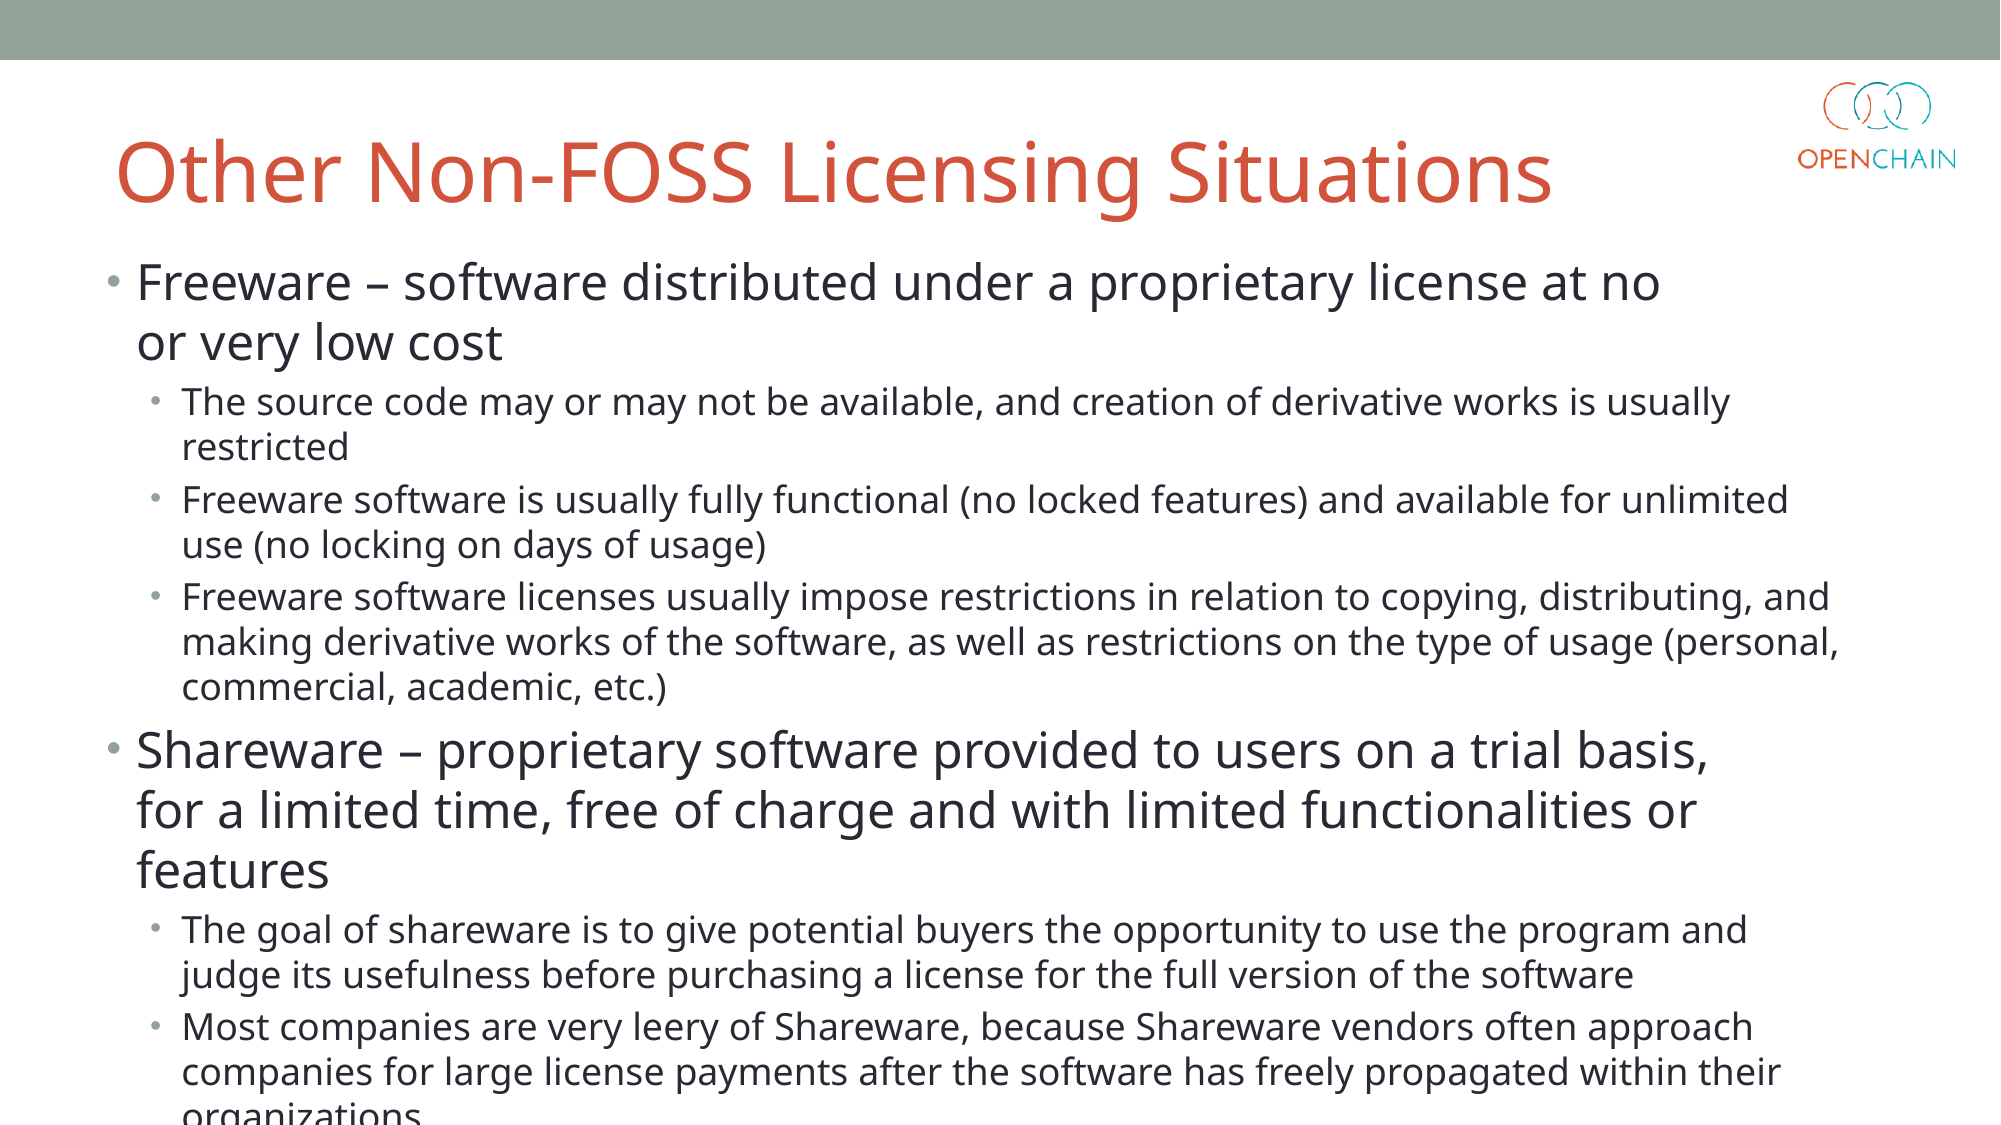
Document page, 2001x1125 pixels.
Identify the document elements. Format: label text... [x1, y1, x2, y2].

picture [1798, 82, 1955, 169]
list Freeware – software distributed under a proprietary license at no or very low cost The source code may or may not be available, and creation of derivative works is usually restricted Freeware software is usually fully functional (no locked features) and available for unlimited use (no locking on days of usage) Freeware software licenses usually impose restrictions in relation to copying, distributing, and making derivative works of the software, as well as restrictions on the type of usage (personal, commercial, academic, etc.) Shareware – proprietary software provided to users on a trial basis, for a limited time, free of charge and with limited functionalities or features The goal of shareware is to give potential buyers the opportunity to use the program and judge its usefulness before purchasing a license for the full version of the software Most companies are very leery of Shareware, because Shareware vendors often approach companies for large license payments after the software has freely propagated within their organizations. [91, 243, 1863, 1093]
title Other Non-FOSS Licensing Situations [99, 87, 1900, 250]
